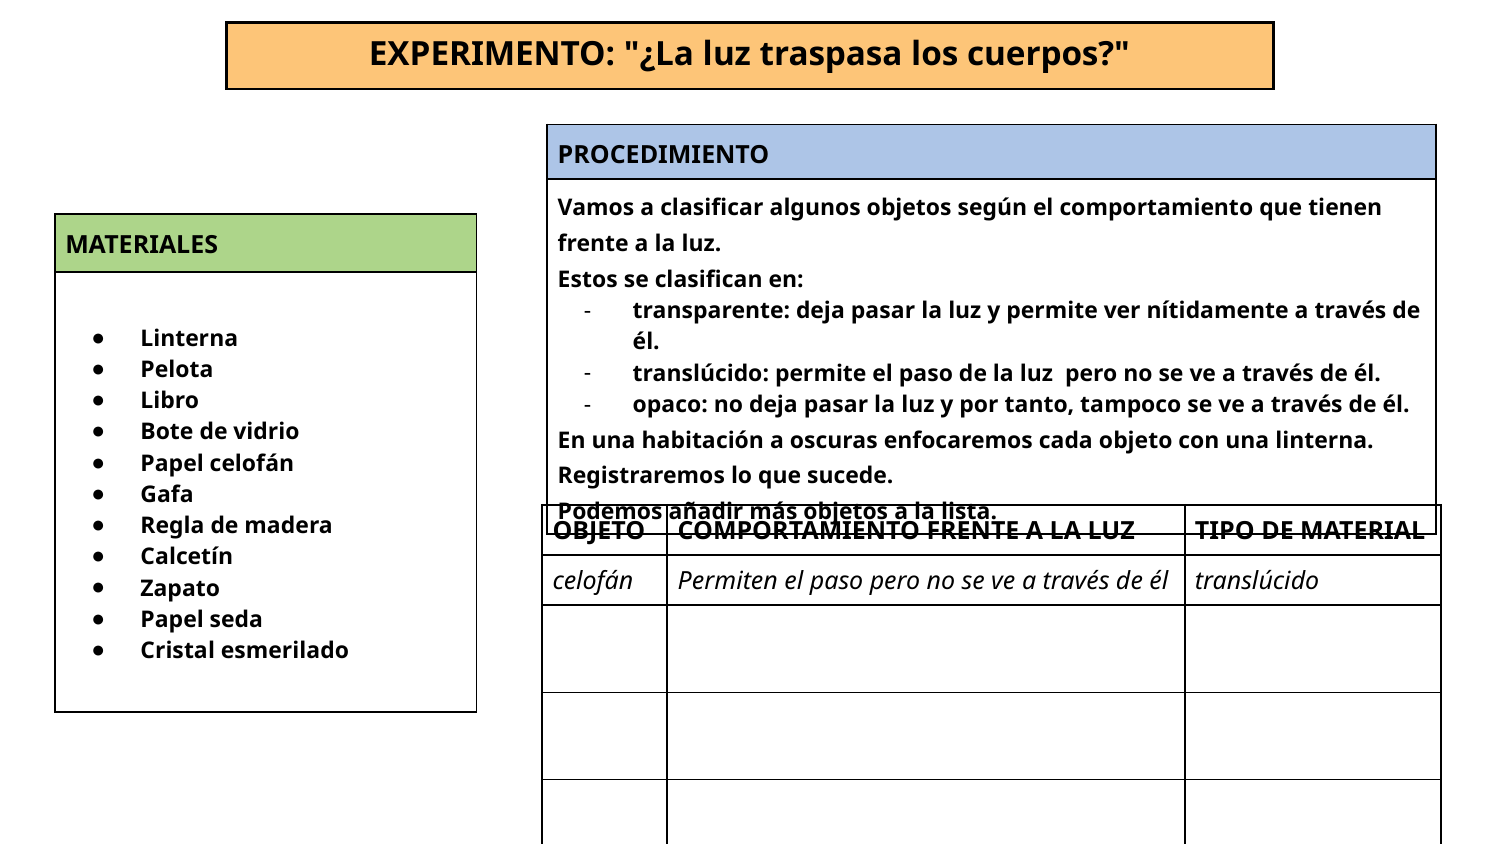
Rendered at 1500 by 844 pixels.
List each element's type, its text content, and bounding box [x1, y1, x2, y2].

table_cell [668, 780, 1184, 844]
table_cell Vamos a clasificar algunos objetos según el comportamiento que tienen frente a la luz. Estos se clasifican en: transparente: deja pasar la luz y permite ver nítidamente a través de él. translúcido: permite el paso de la luz pero no se ve a través de él. opaco: no deja pasar la luz y por tanto, tampoco se ve a través de él. En una habitación a oscuras enfocaremos cada objeto con una linterna. Registraremos lo que sucede. Podemos añadir más objetos a la lista. [548, 180, 1435, 533]
table_cell [668, 693, 1184, 779]
table_cell [543, 606, 666, 692]
table_header PROCEDIMIENTO [548, 125, 1435, 178]
table_cell [1186, 606, 1440, 692]
table_header MATERIALES [56, 215, 476, 271]
table_header EXPERIMENTO: "¿La luz traspasa los cuerpos?" [228, 24, 1272, 88]
table_header COMPORTAMIENTO FRENTE A LA LUZ [668, 535, 1184, 554]
table_cell Permiten el paso pero no se ve a través de él [668, 556, 1184, 604]
table_cell [668, 606, 1184, 692]
table_cell Linterna Pelota Libro Bote de vidrio Papel celofán Gafa Regla de madera Calcetín Zapato Papel seda Cristal esmerilado [56, 273, 476, 711]
table_cell [1186, 780, 1440, 844]
table_cell translúcido [1186, 556, 1440, 604]
table_header OBJETO [543, 506, 666, 554]
table_cell celofán [543, 556, 666, 604]
table_cell [1186, 693, 1440, 779]
table_cell [543, 693, 666, 779]
table_cell [543, 780, 666, 844]
table_header TIPO DE MATERIAL [1186, 506, 1440, 554]
